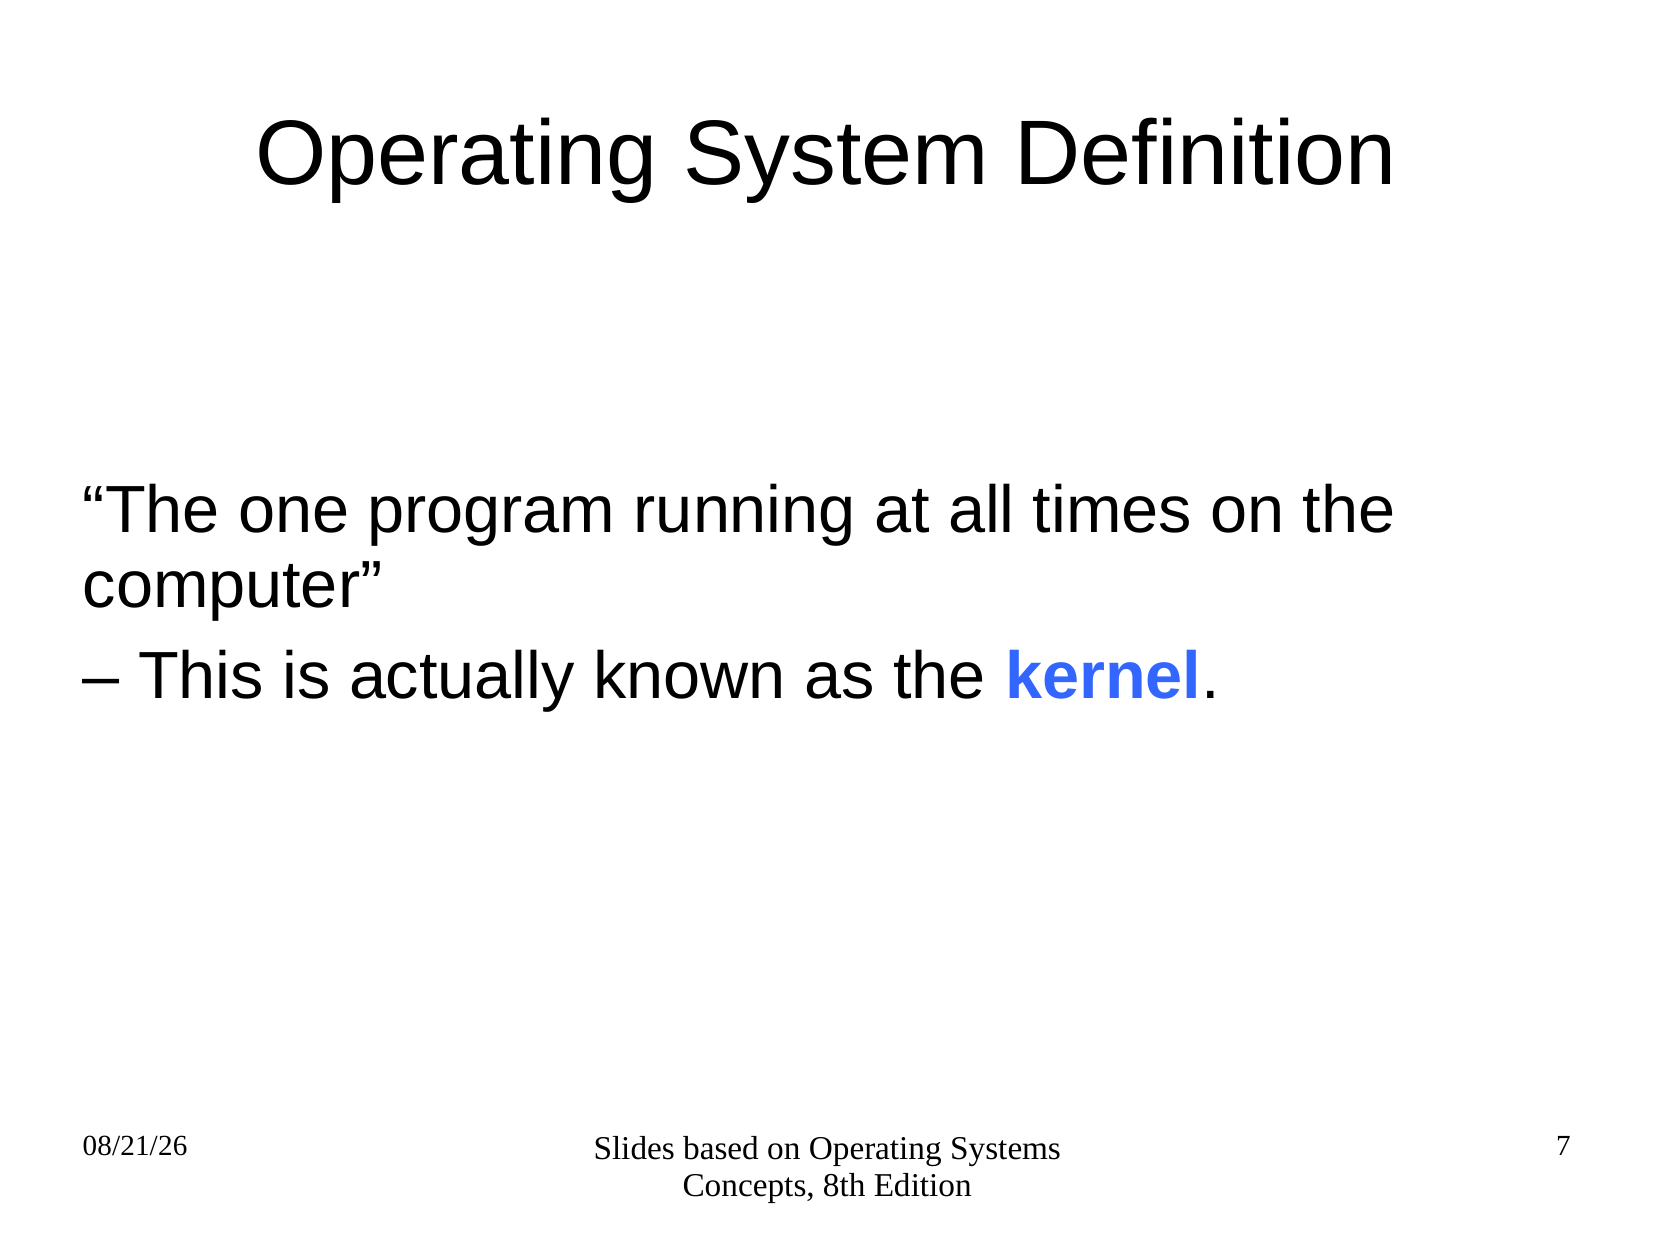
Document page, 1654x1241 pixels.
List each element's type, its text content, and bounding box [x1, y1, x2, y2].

title Operating System Definition [82, 49, 1571, 257]
list “The one program running at all times on the computer” – This is actually known as the kernel. [82, 290, 1571, 1109]
